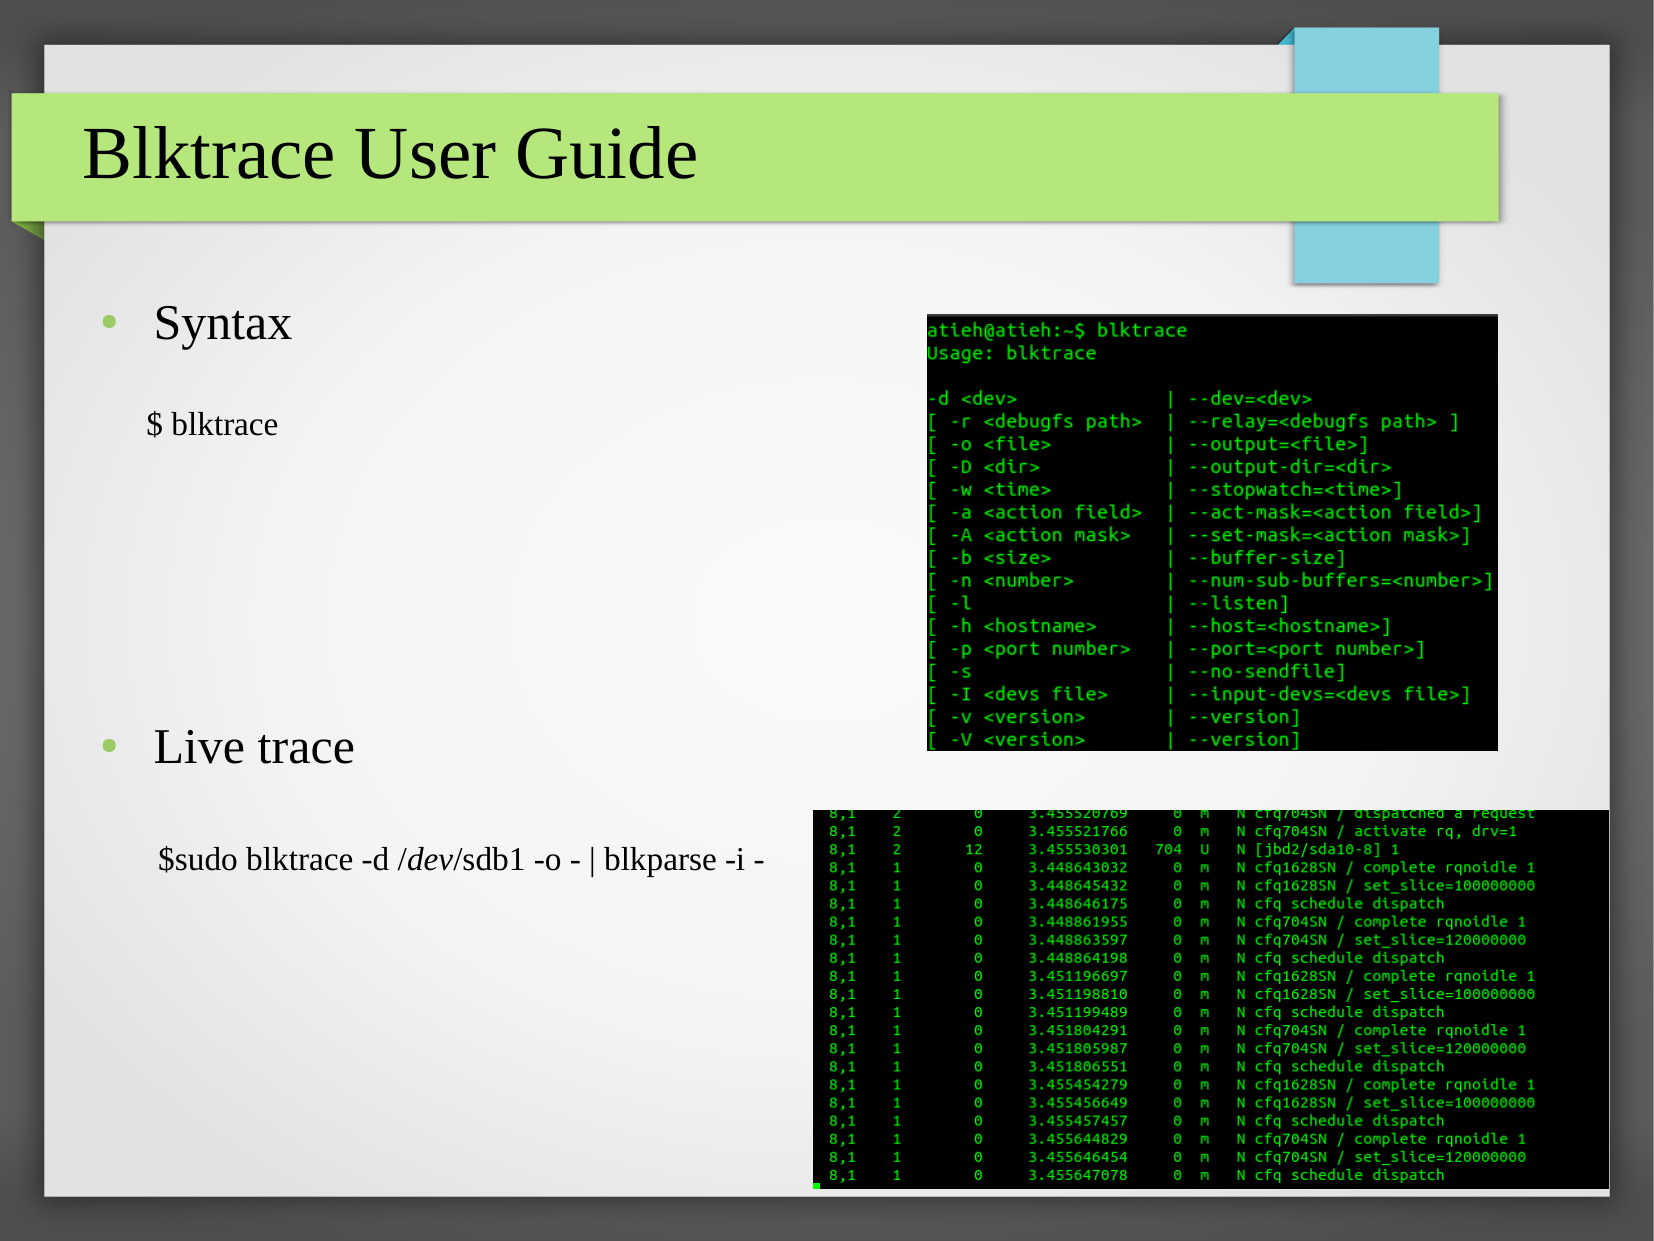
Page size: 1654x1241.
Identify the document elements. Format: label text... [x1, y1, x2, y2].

title Blktrace User Guide [82, 94, 1264, 213]
list Syntax Live trace [82, 295, 1571, 1015]
text_box $sudo blktrace -d /dev/sdb1 -o - | blkparse -i - [143, 833, 781, 886]
picture [0, 0, 1654, 1241]
text_box $ blktrace [131, 398, 706, 451]
